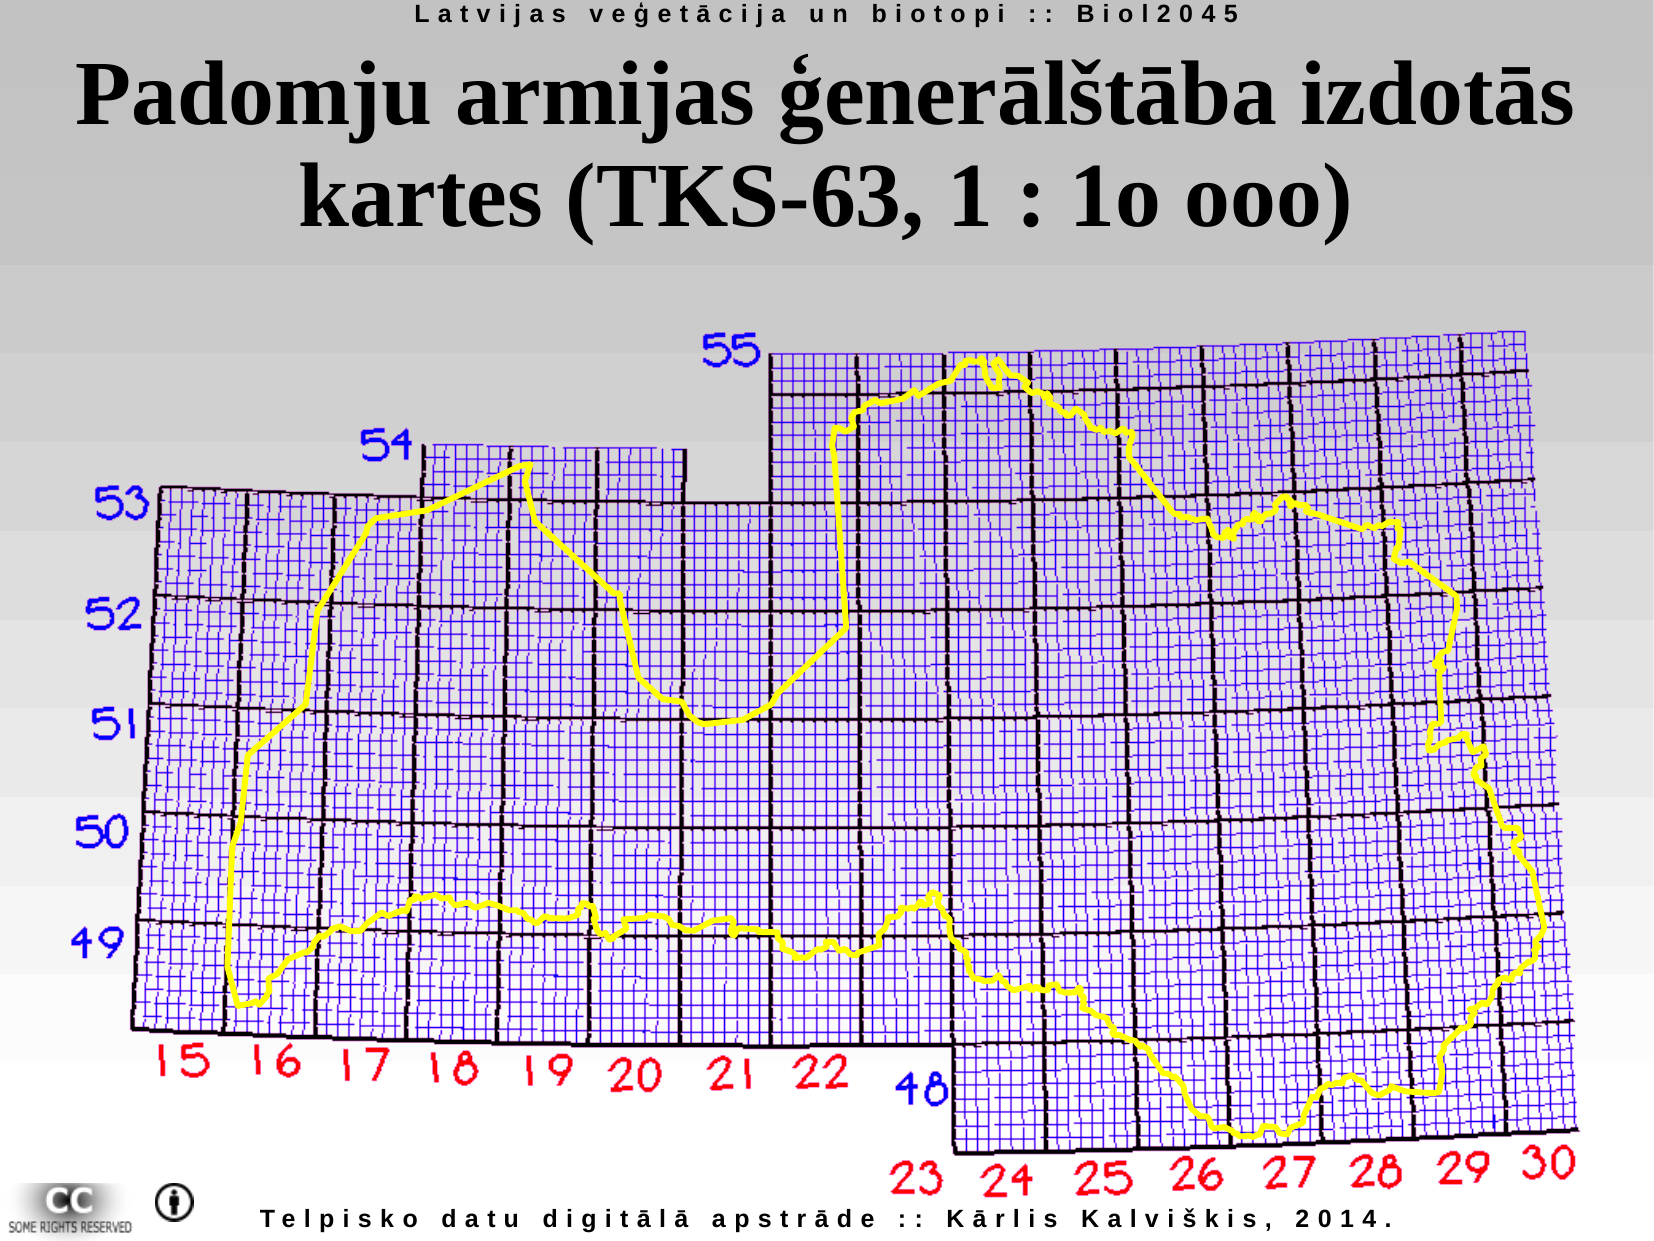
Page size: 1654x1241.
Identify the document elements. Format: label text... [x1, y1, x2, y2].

picture [0, 287, 1654, 1241]
title Padomju armijas ģenerālštāba izdotās kartes (TKS-63, 1 : 1o ooo) [0, 1, 1654, 287]
